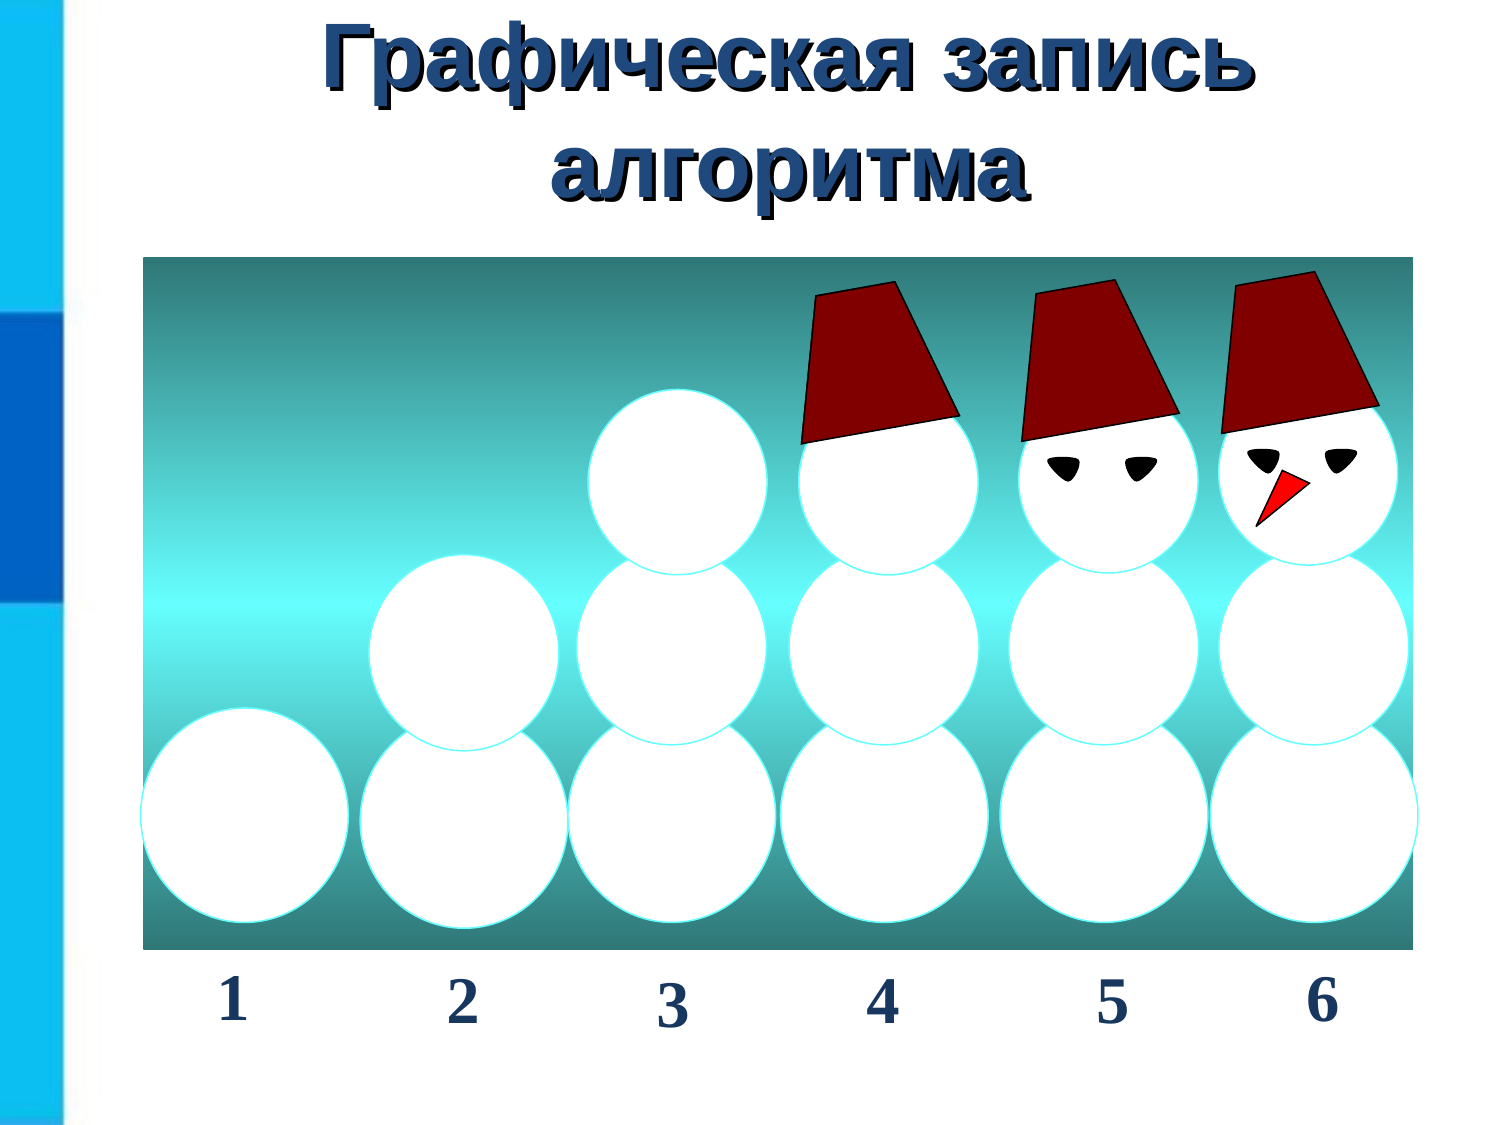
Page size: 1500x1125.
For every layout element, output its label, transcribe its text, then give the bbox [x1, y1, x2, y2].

text_box 1 [198, 946, 269, 1042]
picture [0, 0, 1500, 1125]
text_box 3 [637, 953, 708, 1049]
title Графическая запись алгоритма [124, 11, 1454, 200]
text_box 4 [847, 949, 919, 1045]
text_box [140, 257, 1418, 950]
text_box 2 [428, 949, 499, 1045]
text_box 5 [1078, 949, 1148, 1045]
text_box 6 [1288, 947, 1358, 1043]
